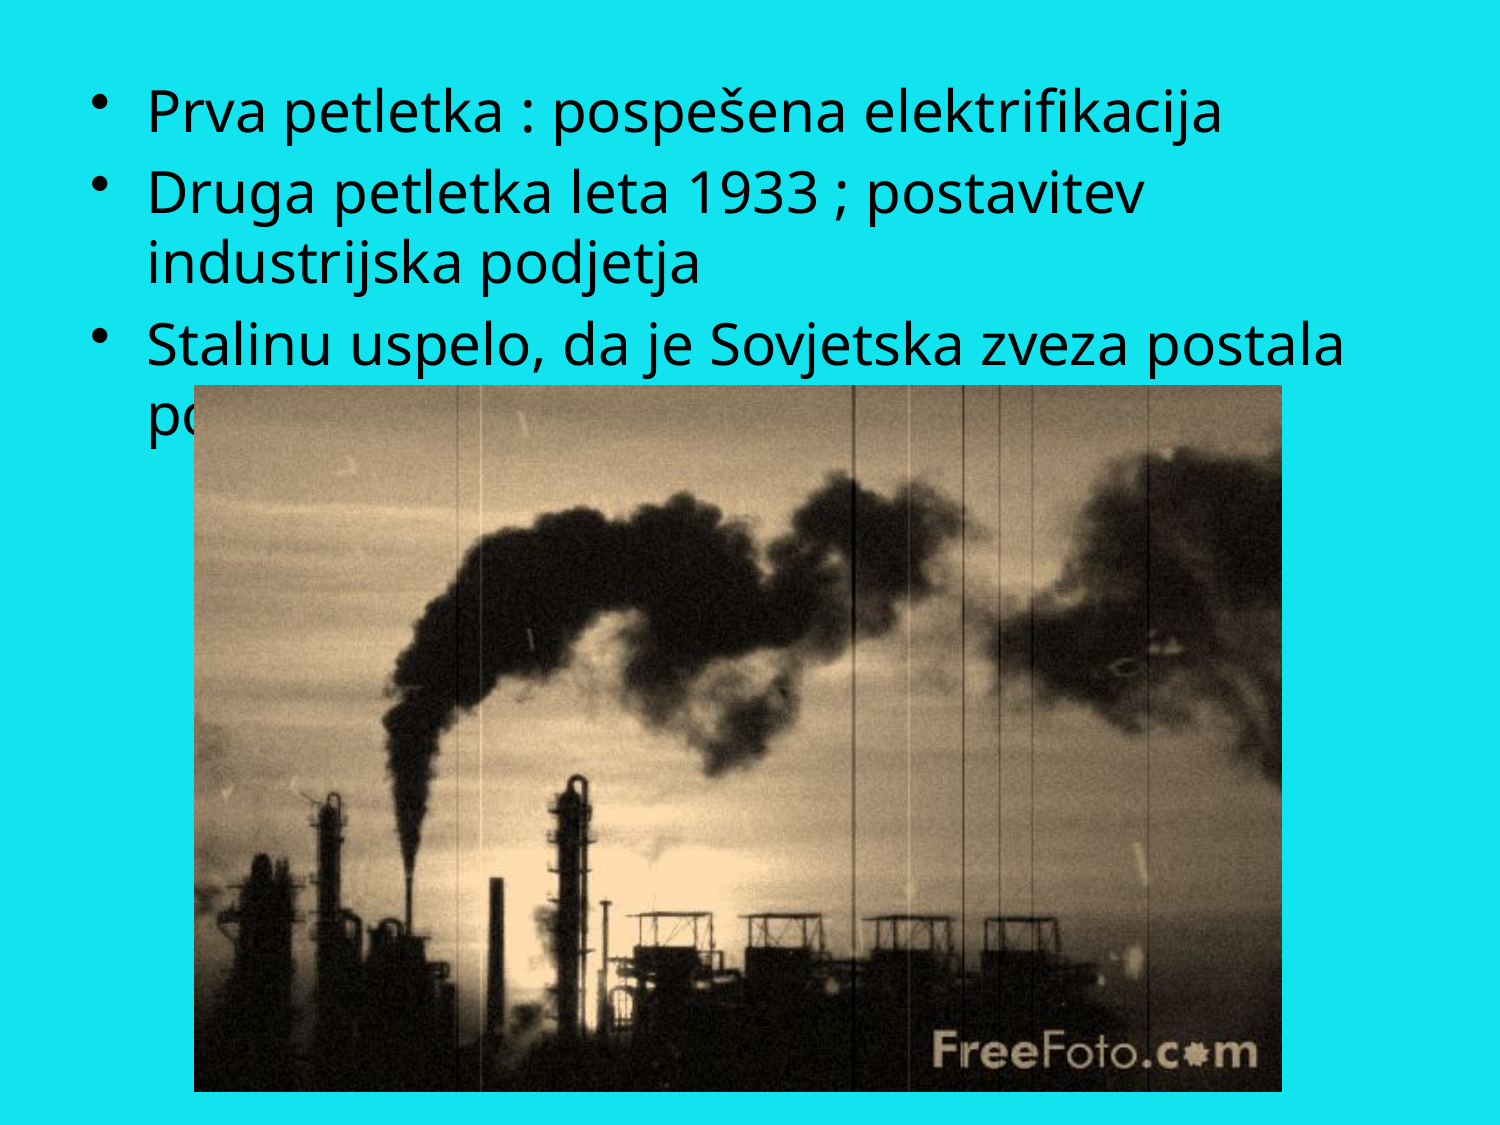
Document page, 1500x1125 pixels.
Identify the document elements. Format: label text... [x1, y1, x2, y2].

picture [194, 385, 1282, 1092]
list Prva petletka : pospešena elektrifikacija Druga petletka leta 1933 ; postavitev industrijska podjetja Stalinu uspelo, da je Sovjetska zveza postala pomembna industrijska država [75, 66, 1425, 1005]
